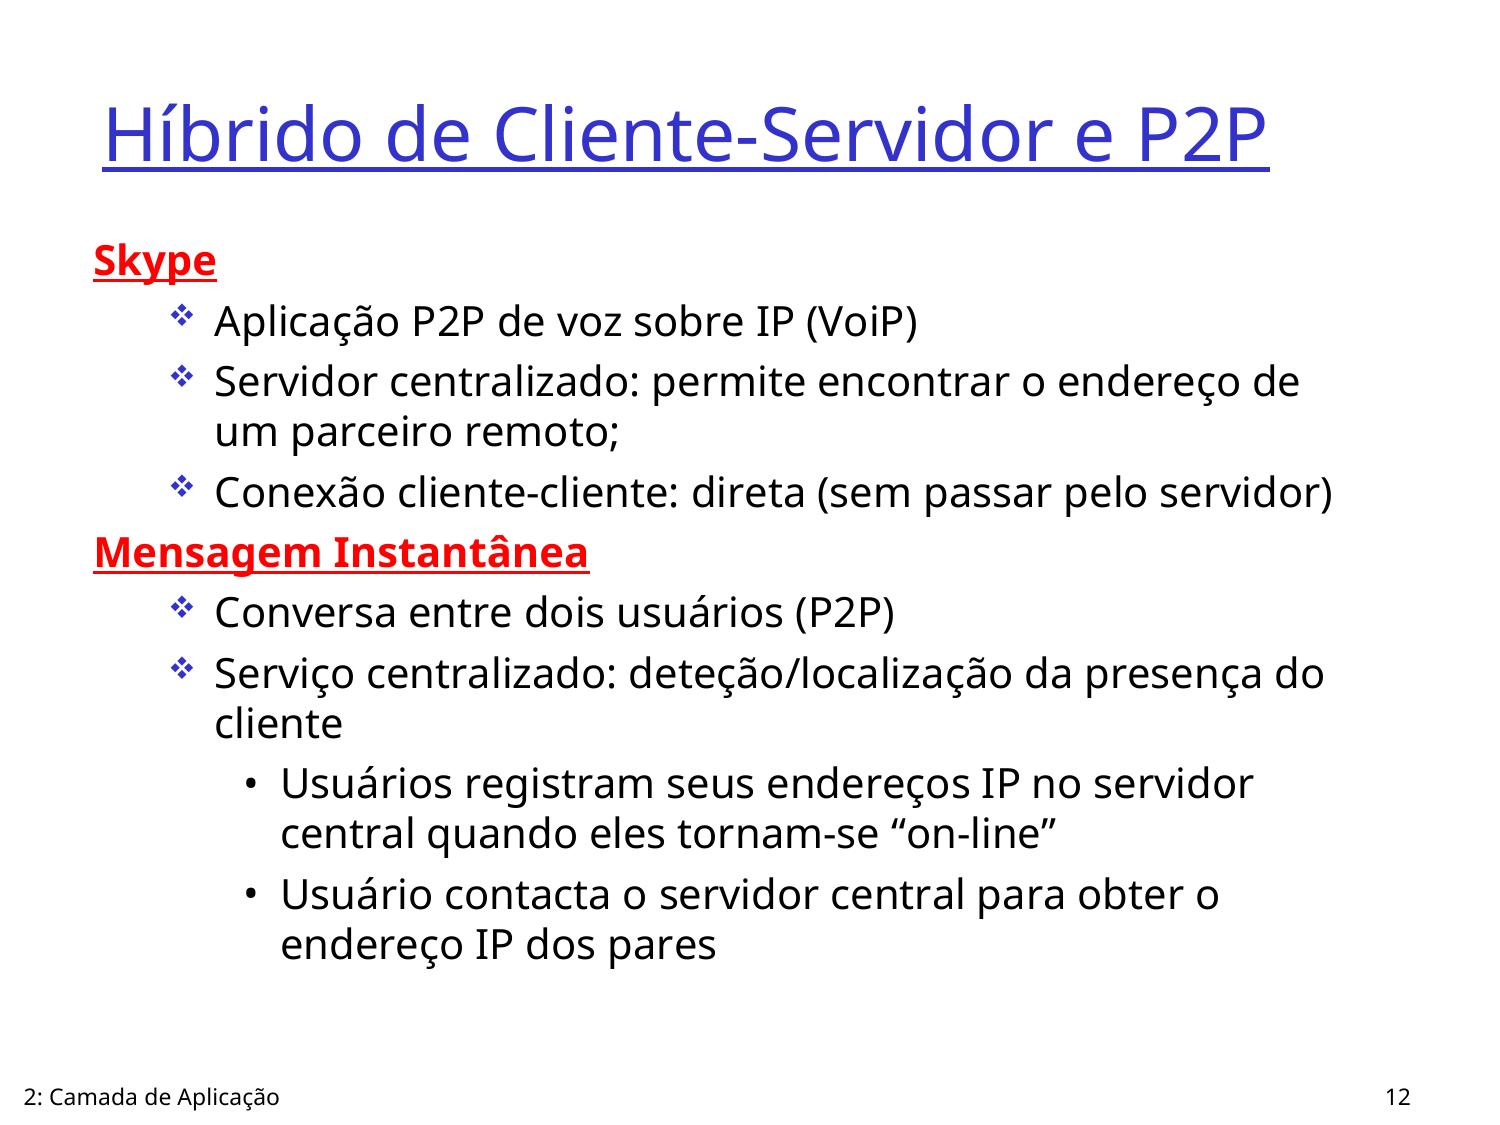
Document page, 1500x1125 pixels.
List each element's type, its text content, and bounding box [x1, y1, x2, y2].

title Híbrido de Cliente-Servidor e P2P [87, 37, 1363, 225]
list Skype Aplicação P2P de voz sobre IP (VoiP) Servidor centralizado: permite encontrar o endereço de um parceiro remoto; Conexão cliente-cliente: direta (sem passar pelo servidor) Mensagem Instantânea Conversa entre dois usuários (P2P) Serviço centralizado: deteção/localização da presença do cliente Usuários registram seus endereços IP no servidor central quando eles tornam-se “on-line” Usuário contacta o servidor central para obter o endereço IP dos pares [78, 226, 1354, 1048]
